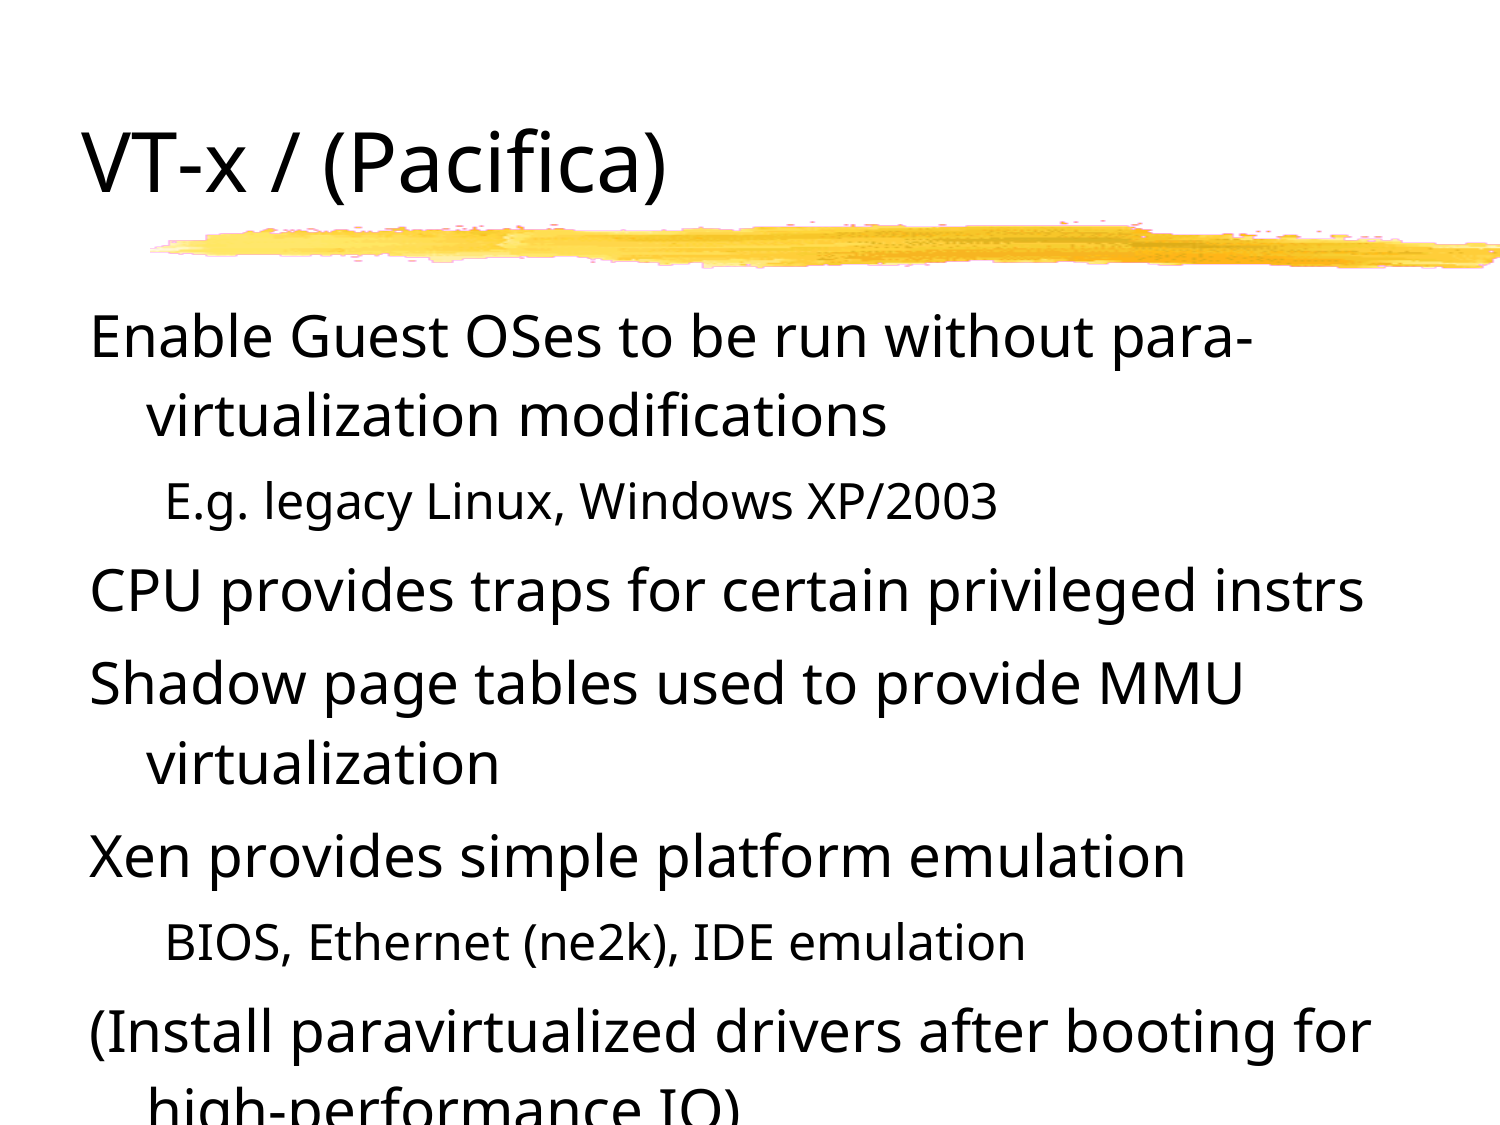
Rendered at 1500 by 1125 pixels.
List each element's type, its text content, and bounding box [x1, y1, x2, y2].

picture [150, 215, 1500, 279]
list Enable Guest OSes to be run without para-virtualization modifications E.g. legacy Linux, Windows XP/2003 CPU provides traps for certain privileged instrs Shadow page tables used to provide MMU virtualization Xen provides simple platform emulation BIOS, Ethernet (ne2k), IDE emulation (Install paravirtualized drivers after booting for high-performance IO) [75, 287, 1447, 1075]
title VT-x / (Pacifica) [66, 37, 1342, 225]
